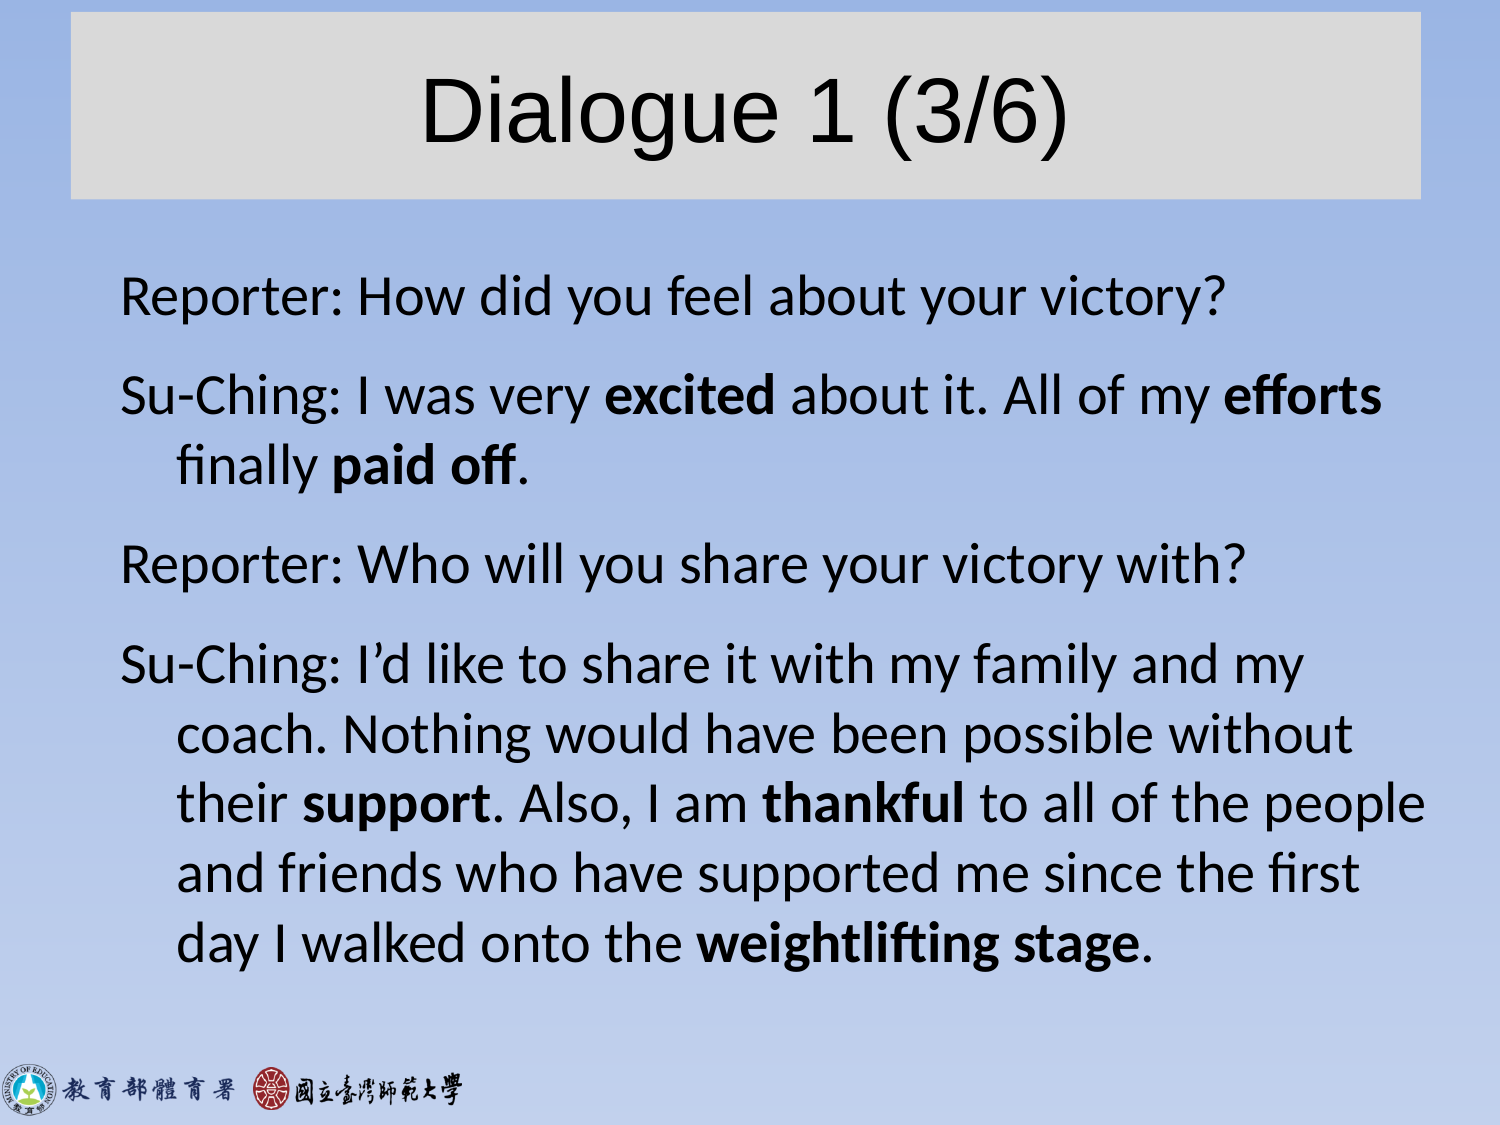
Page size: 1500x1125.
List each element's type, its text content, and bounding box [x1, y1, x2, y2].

list Reporter: How did you feel about your victory? Su-Ching: I was very excited about it. All of my efforts finally paid off. Reporter: Who will you share your victory with? Su-Ching: I’d like to share it with my family and my coach. Nothing would have been possible without their support. Also, I am thankful to all of the people and friends who have supported me since the first day I walked onto the weightlifting stage. [49, 249, 1443, 993]
title Dialogue 1 (3/6) [70, 11, 1421, 200]
